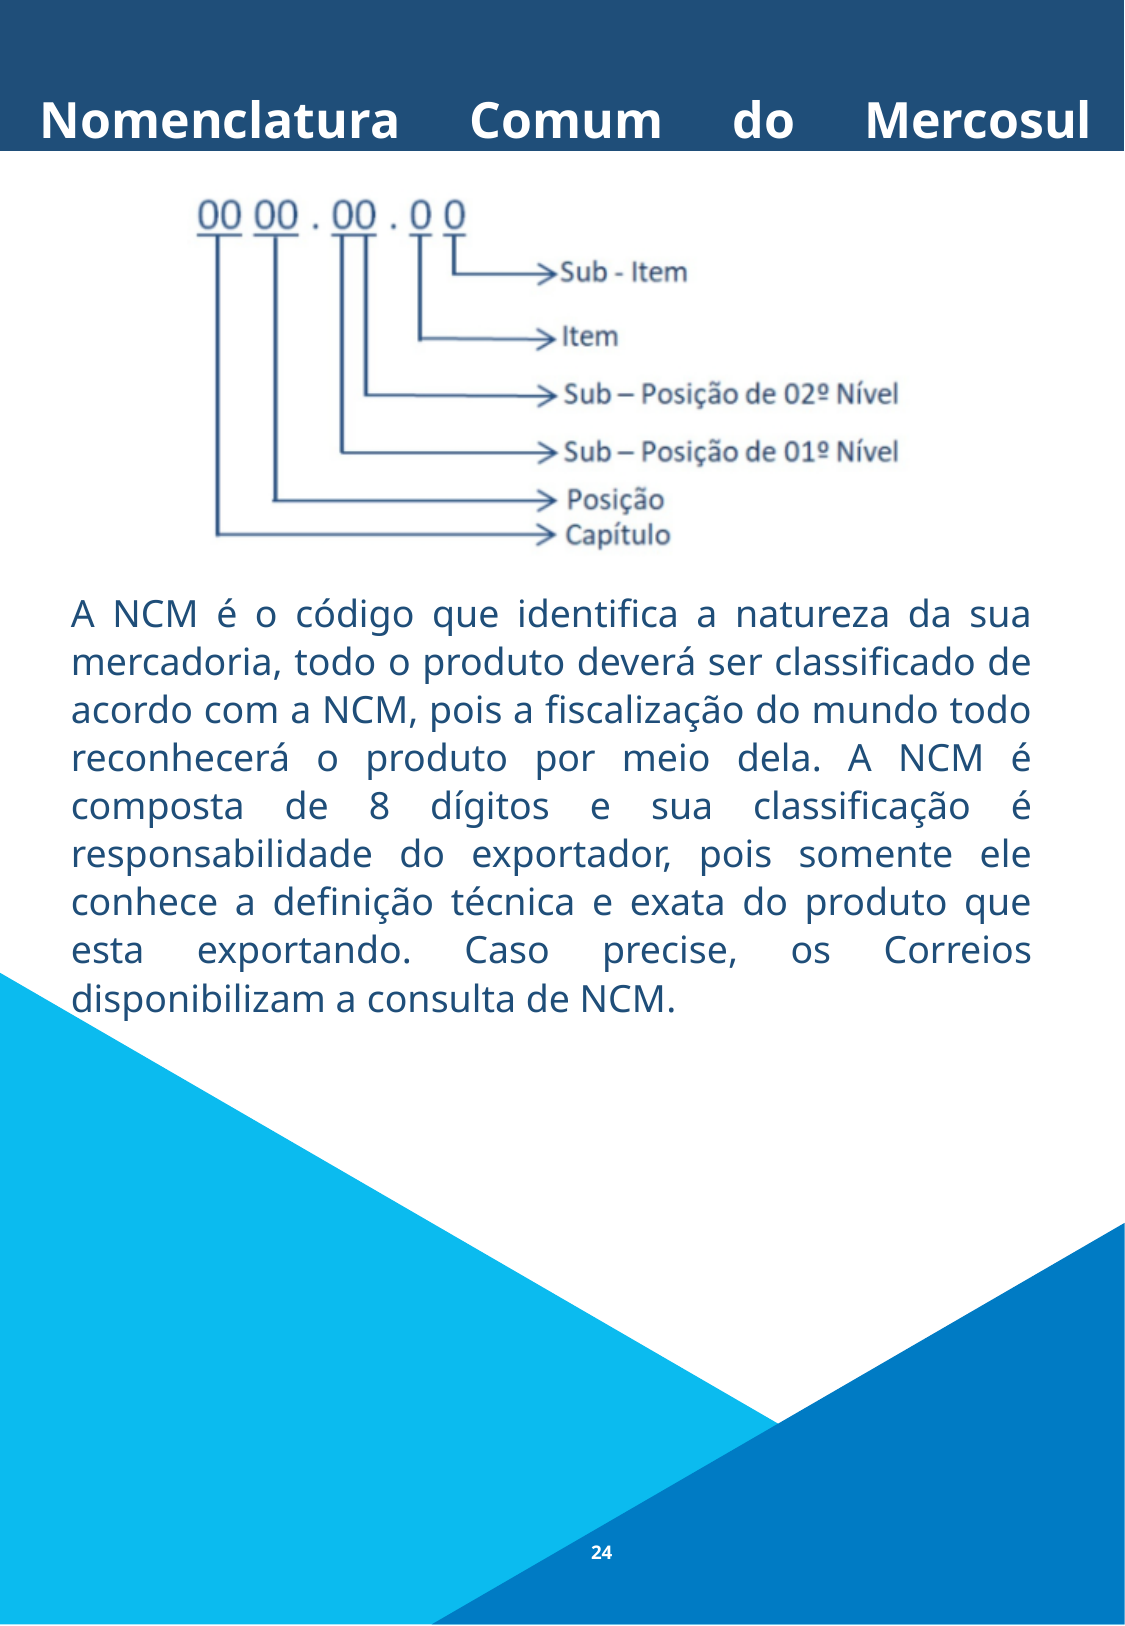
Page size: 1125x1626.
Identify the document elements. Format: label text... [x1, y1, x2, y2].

picture [2, 972, 1125, 1625]
text_box Nomenclatura Comum do Mercosul (NCM) [24, 73, 1108, 247]
picture [158, 247, 956, 566]
text_box <número> [575, 1510, 830, 1597]
text_box A NCM é o código que identifica a natureza da sua mercadoria, todo o produto deverá ser classificado de acordo com a NCM, pois a fiscalização do mundo todo reconhecerá o produto por meio dela. A NCM é composta de 8 dígitos e sua classificação é responsabilidade do exportador, pois somente ele conhece a definição técnica e exata do produto que esta exportando. Caso precise, os Correios disponibilizam a consulta de NCM. [56, 523, 1069, 972]
text_box [0, 0, 1124, 151]
